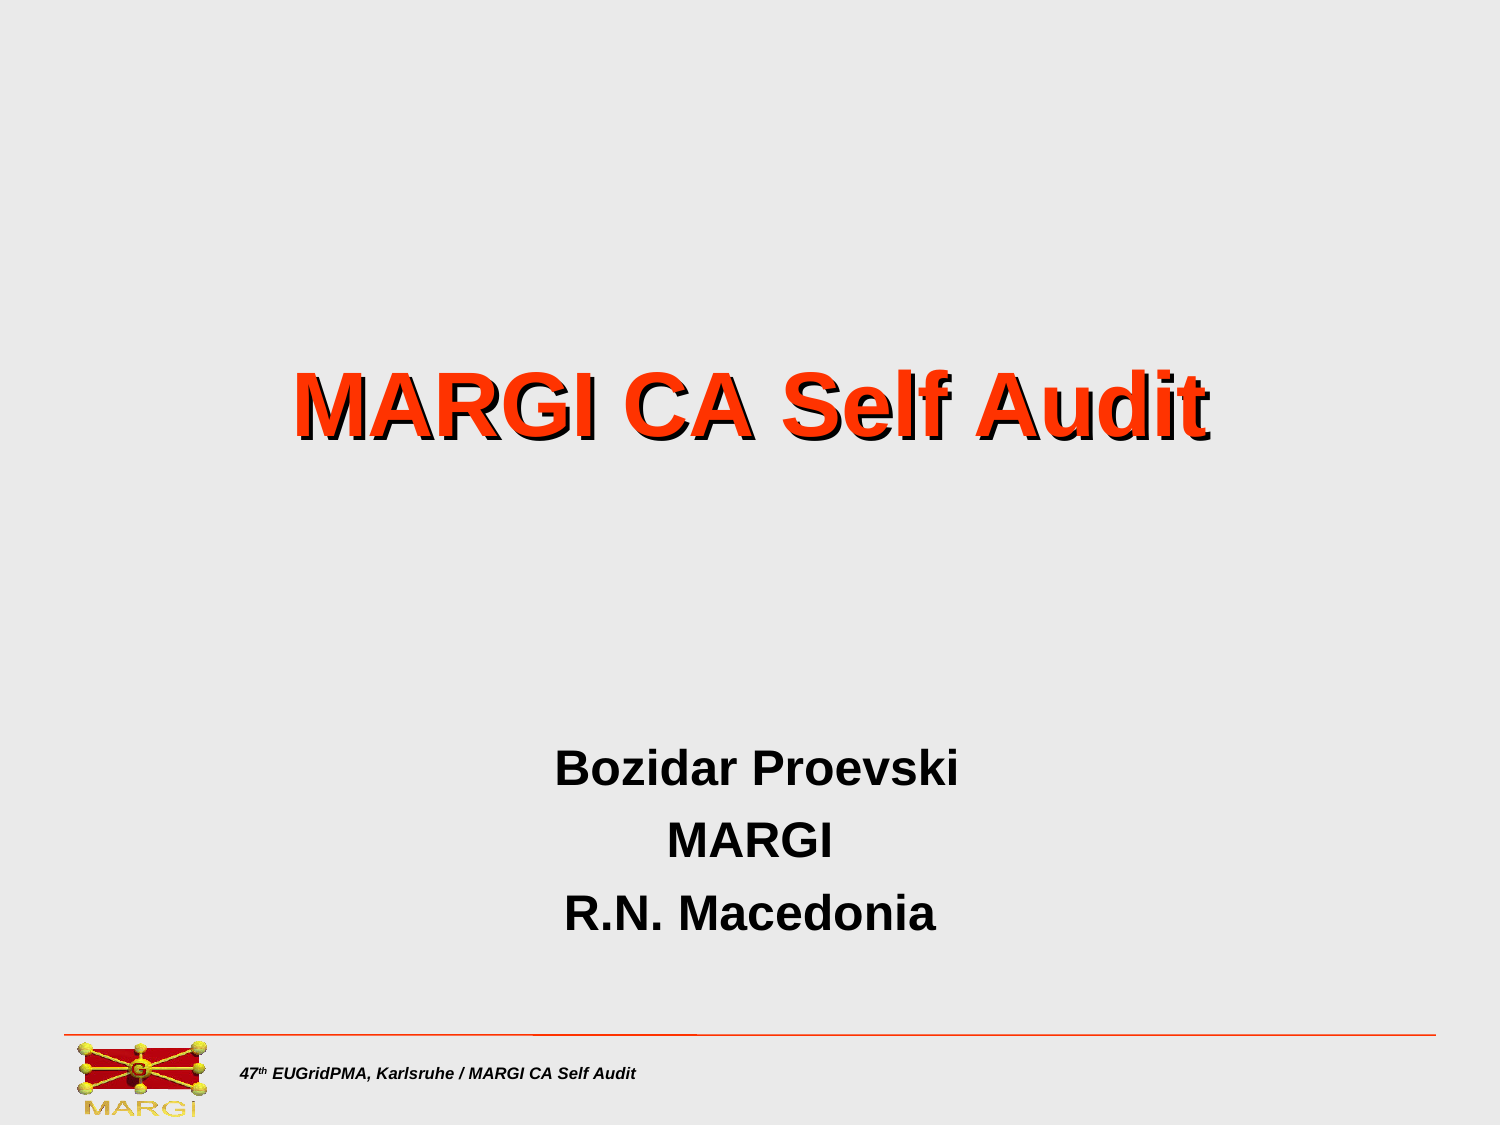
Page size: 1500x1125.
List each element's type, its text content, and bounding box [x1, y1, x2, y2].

picture [67, 1033, 219, 1123]
text_box MARGI CA Self Audit [112, 278, 1388, 520]
text_box Bozidar Proevski MARGI R.N. Macedonia [225, 727, 1276, 1016]
